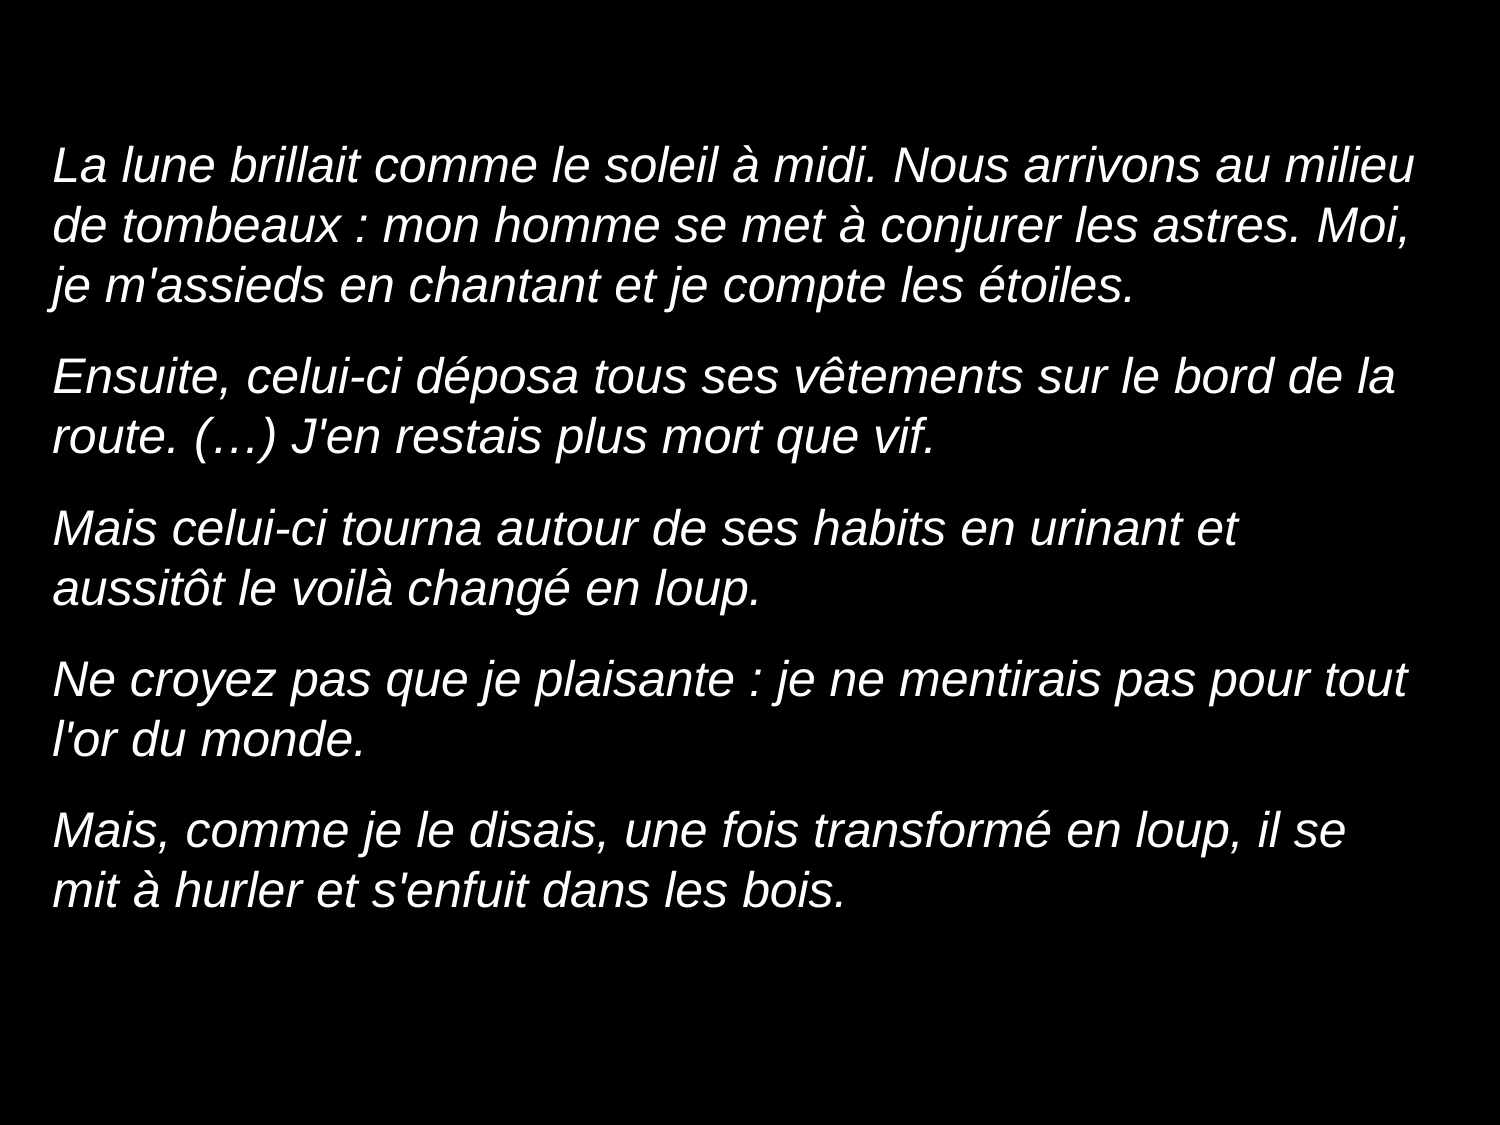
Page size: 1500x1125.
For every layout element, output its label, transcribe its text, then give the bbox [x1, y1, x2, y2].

text_box La lune brillait comme le soleil à midi. Nous arrivons au milieu de tombeaux : mon homme se met à conjurer les astres. Moi, je m'assieds en chantant et je compte les étoiles. Ensuite, celui-ci déposa tous ses vêtements sur le bord de la route. (…) J'en restais plus mort que vif. Mais celui-ci tourna autour de ses habits en urinant et aussitôt le voilà changé en loup. Ne croyez pas que je plaisante : je ne mentirais pas pour tout l'or du monde. Mais, comme je le disais, une fois transformé en loup, il se mit à hurler et s'enfuit dans les bois. [37, 124, 1438, 926]
